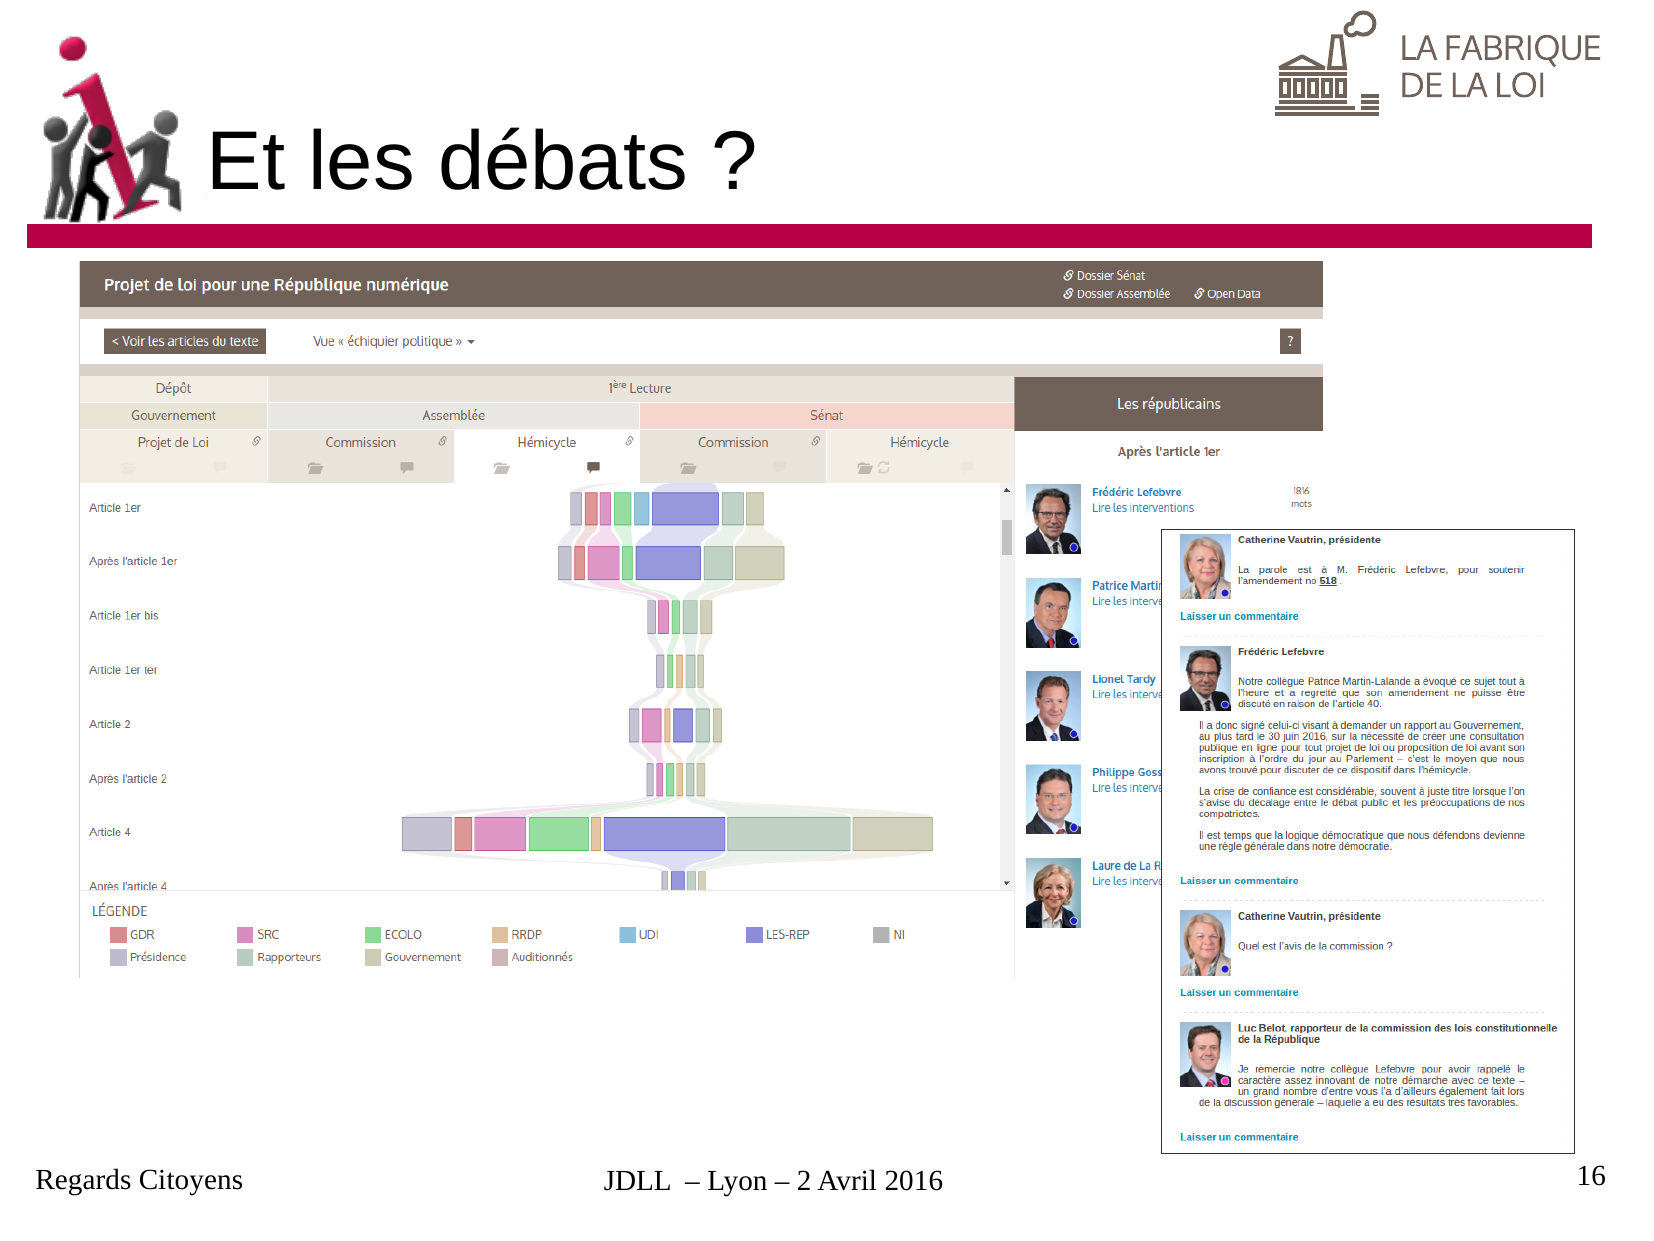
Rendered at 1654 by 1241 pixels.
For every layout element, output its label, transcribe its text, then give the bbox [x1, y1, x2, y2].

picture [1264, 5, 1654, 127]
picture [79, 261, 1575, 1154]
picture [27, 31, 208, 224]
title Et les débats ? [206, 64, 1619, 258]
